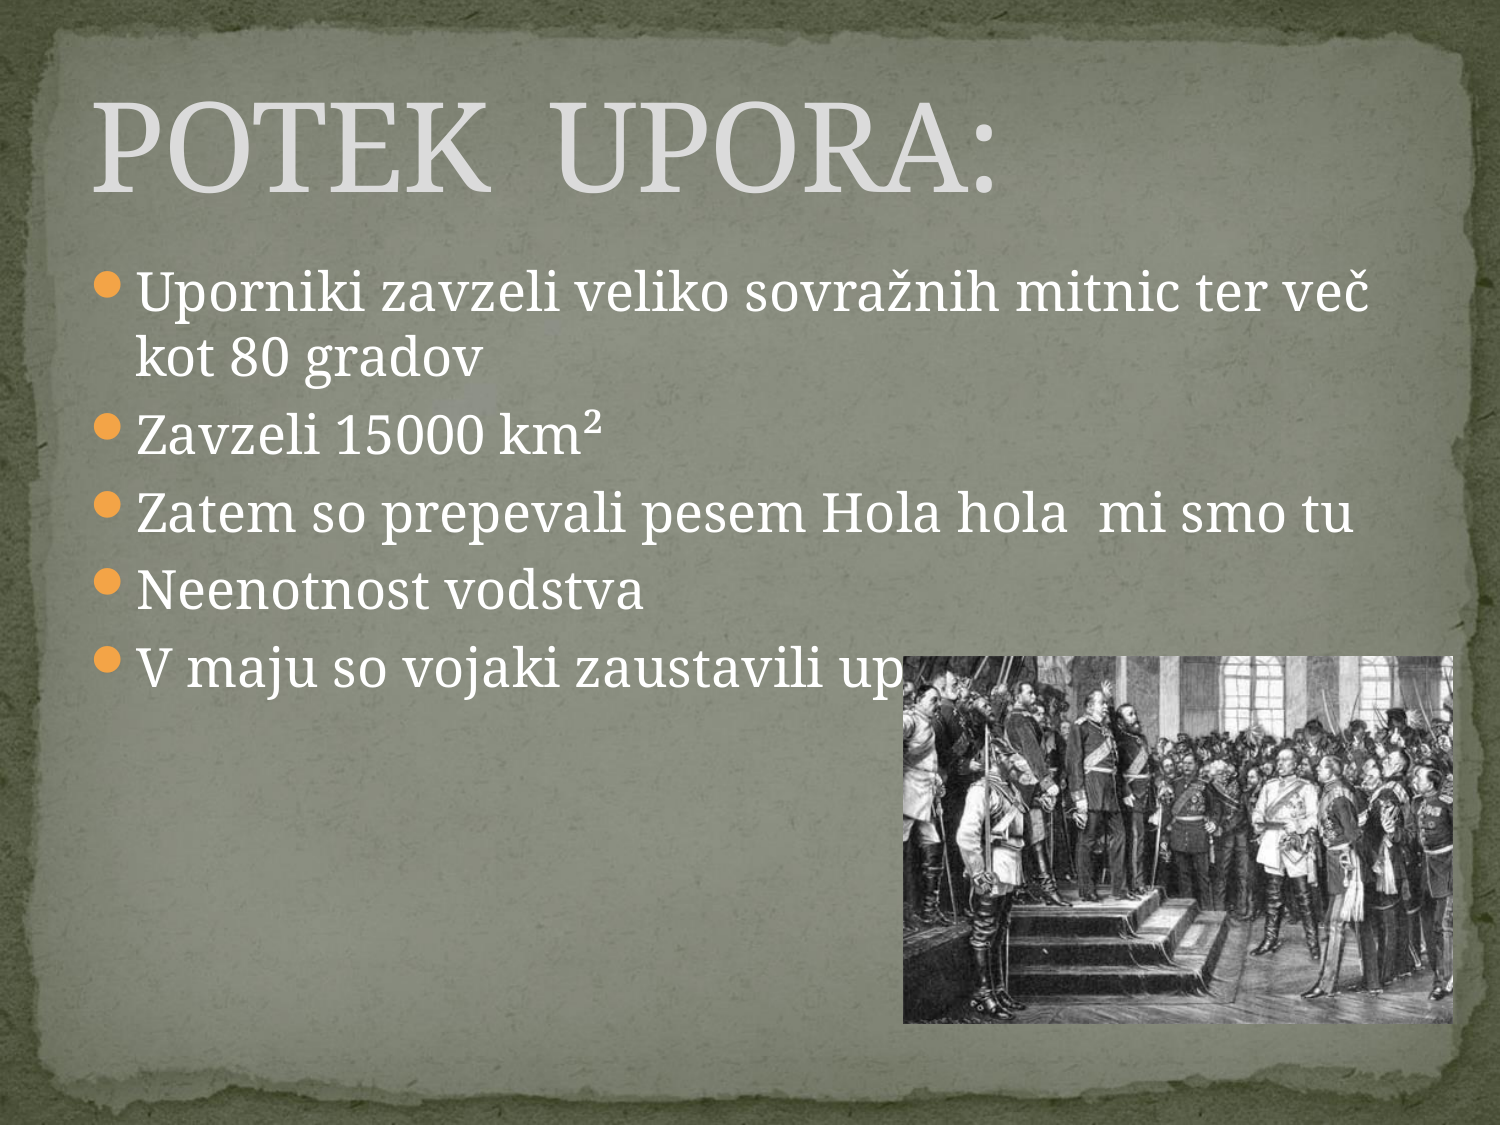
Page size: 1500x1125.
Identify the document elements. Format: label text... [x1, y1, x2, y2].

title POTEK UPORA: [75, 24, 1425, 225]
picture [0, 0, 1500, 1125]
list Uporniki zavzeli veliko sovražnih mitnic ter več kot 80 gradov Zavzeli 15000 km² Zatem so prepevali pesem Hola hola mi smo tu Neenotnost vodstva V maju so vojaki zaustavili upor [75, 249, 1425, 1000]
